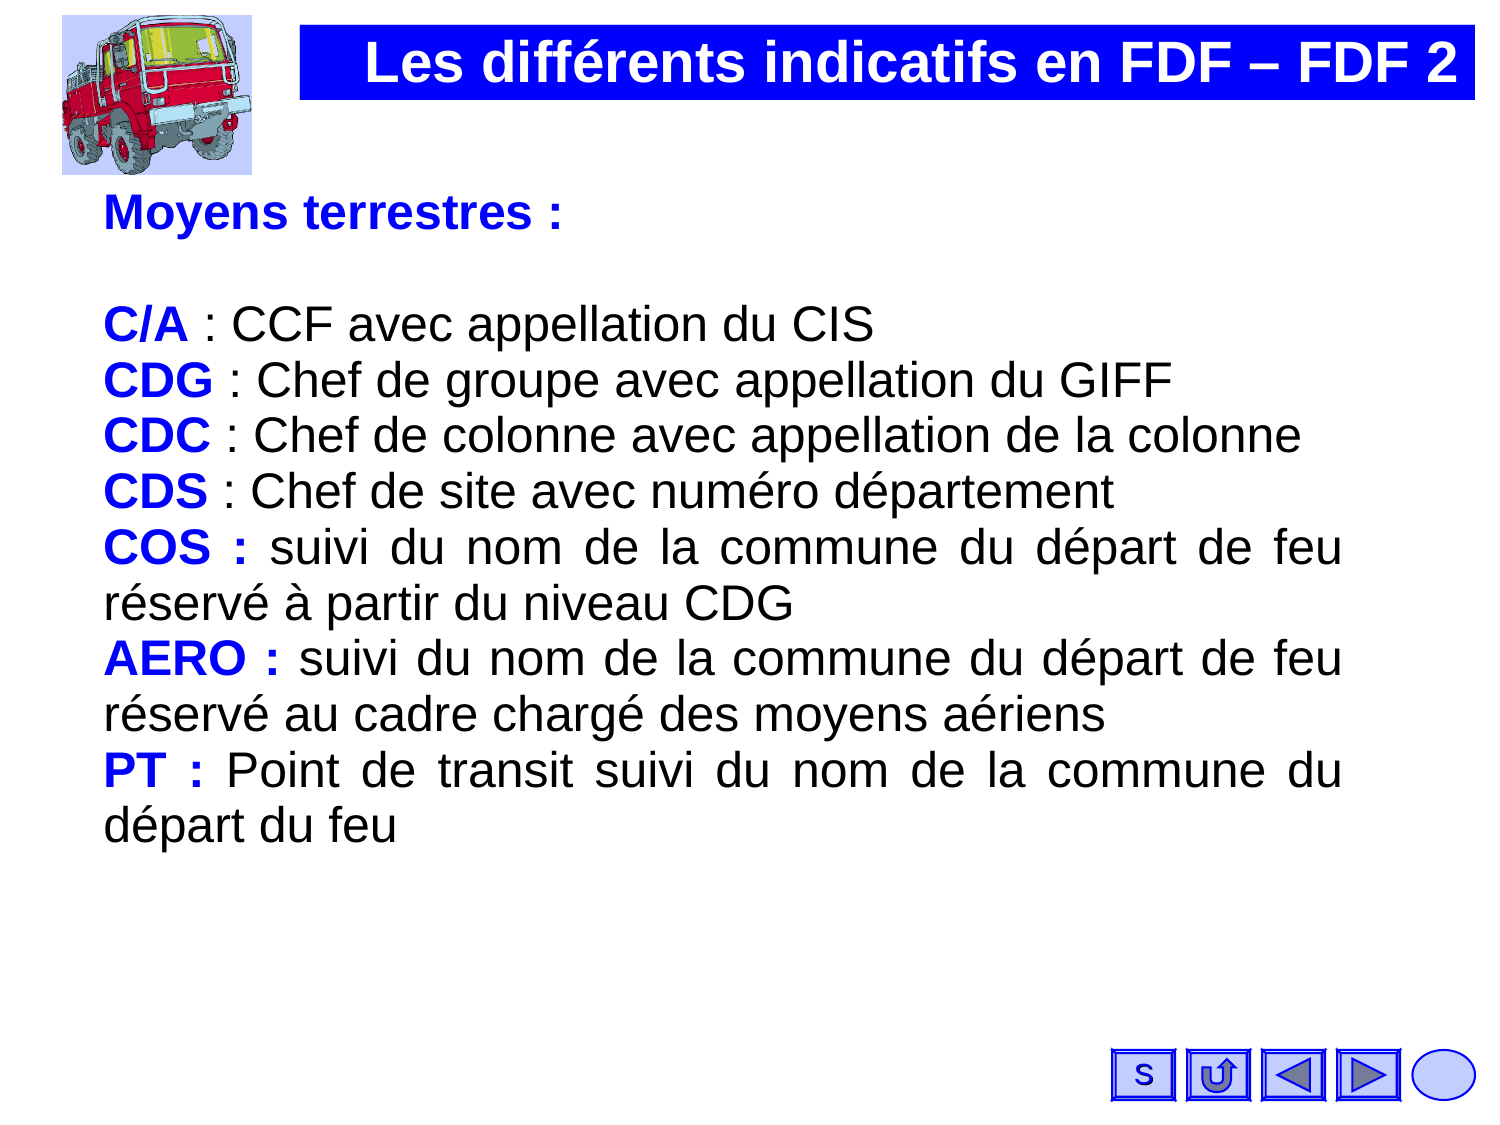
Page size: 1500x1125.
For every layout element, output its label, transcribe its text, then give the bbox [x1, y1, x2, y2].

text_box Moyens terrestres : C/A : CCF avec appellation du CIS CDG : Chef de groupe avec appellation du GIFF CDC : Chef de colonne avec appellation de la colonne CDS : Chef de site avec numéro département COS : suivi du nom de la commune du départ de feu réservé à partir du niveau CDG AERO : suivi du nom de la commune du départ de feu réservé au cadre chargé des moyens aériens PT : Point de transit suivi du nom de la commune du départ du feu [88, 177, 1359, 874]
text_box [1412, 1049, 1476, 1101]
text_box Les différents indicatifs en FDF – FDF 2 [299, 24, 1475, 100]
